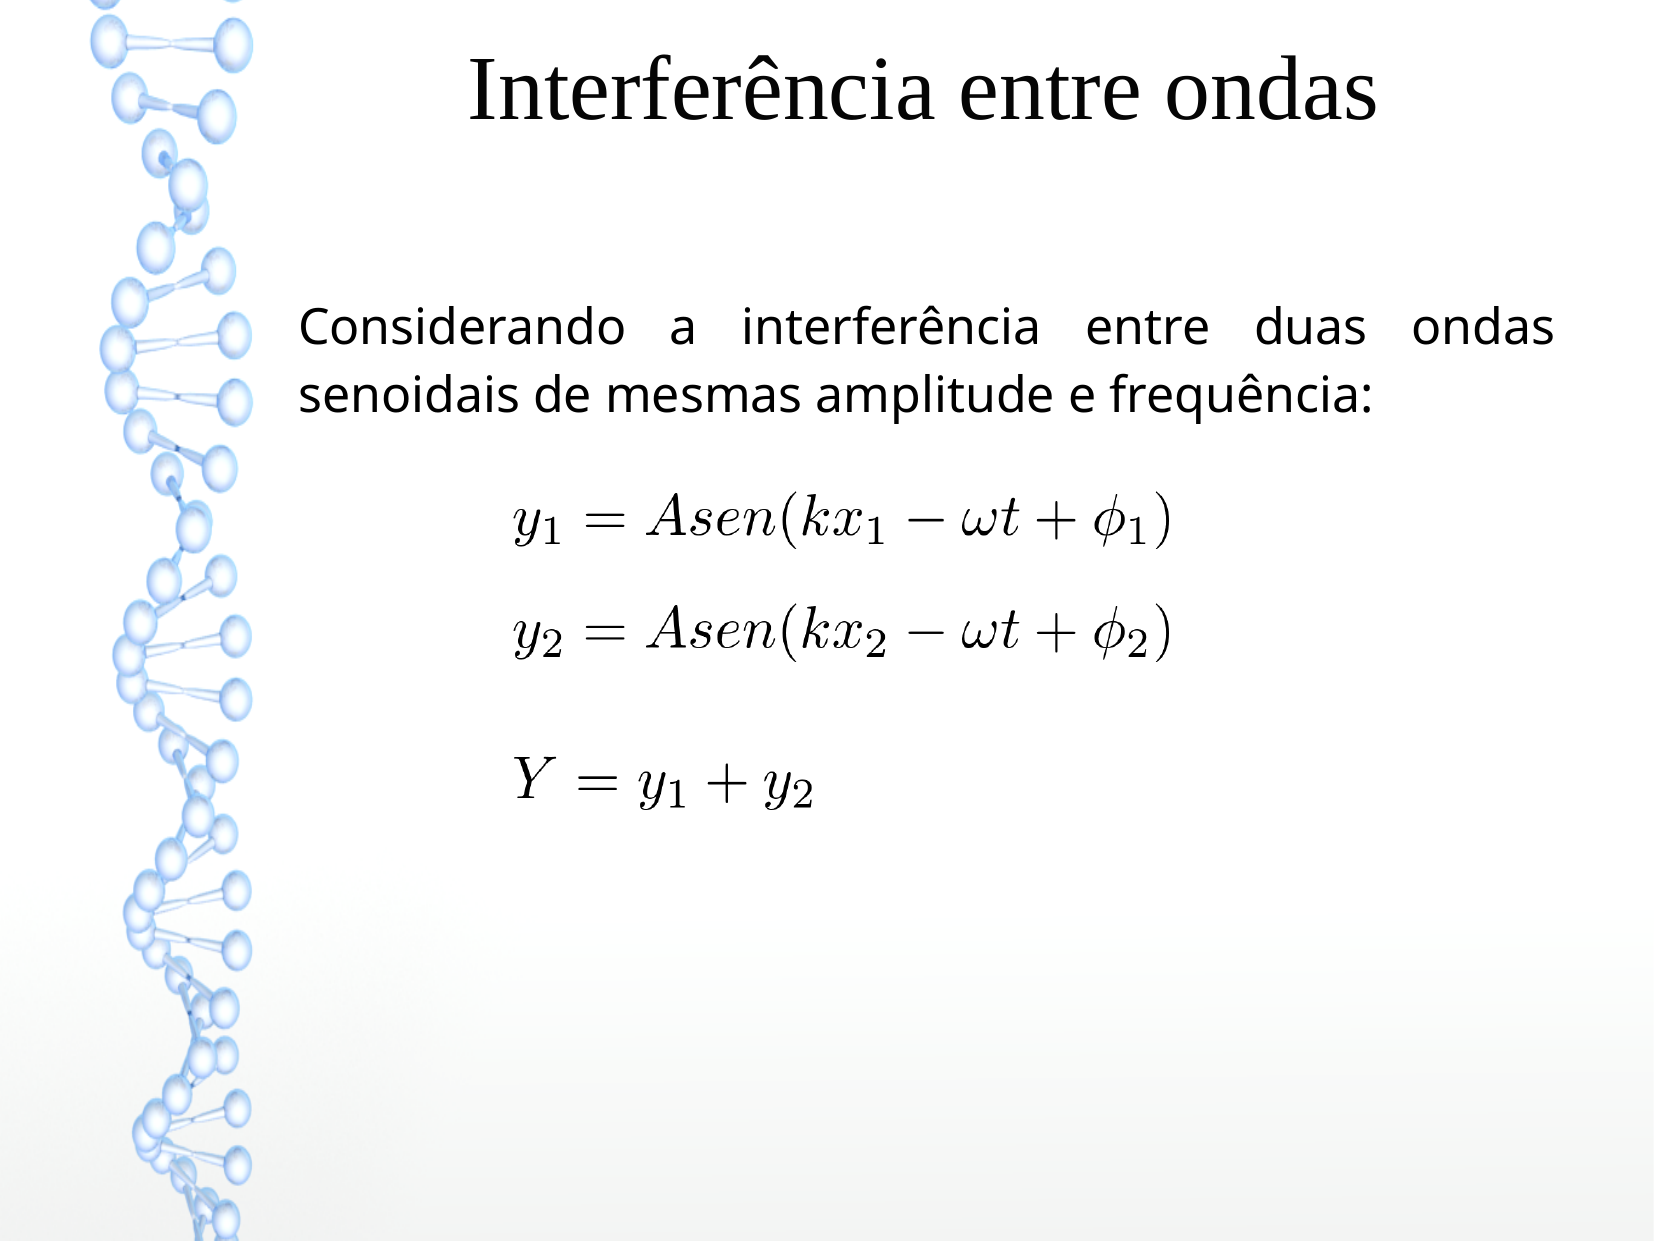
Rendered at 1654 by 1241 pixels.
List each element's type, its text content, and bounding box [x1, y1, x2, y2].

text_box Considerando a interferência entre duas ondas senoidais de mesmas amplitude e frequência: [283, 283, 1571, 419]
picture [0, 0, 1654, 1241]
title Interferência entre ondas [265, 37, 1583, 140]
text_box [129, 283, 1571, 468]
